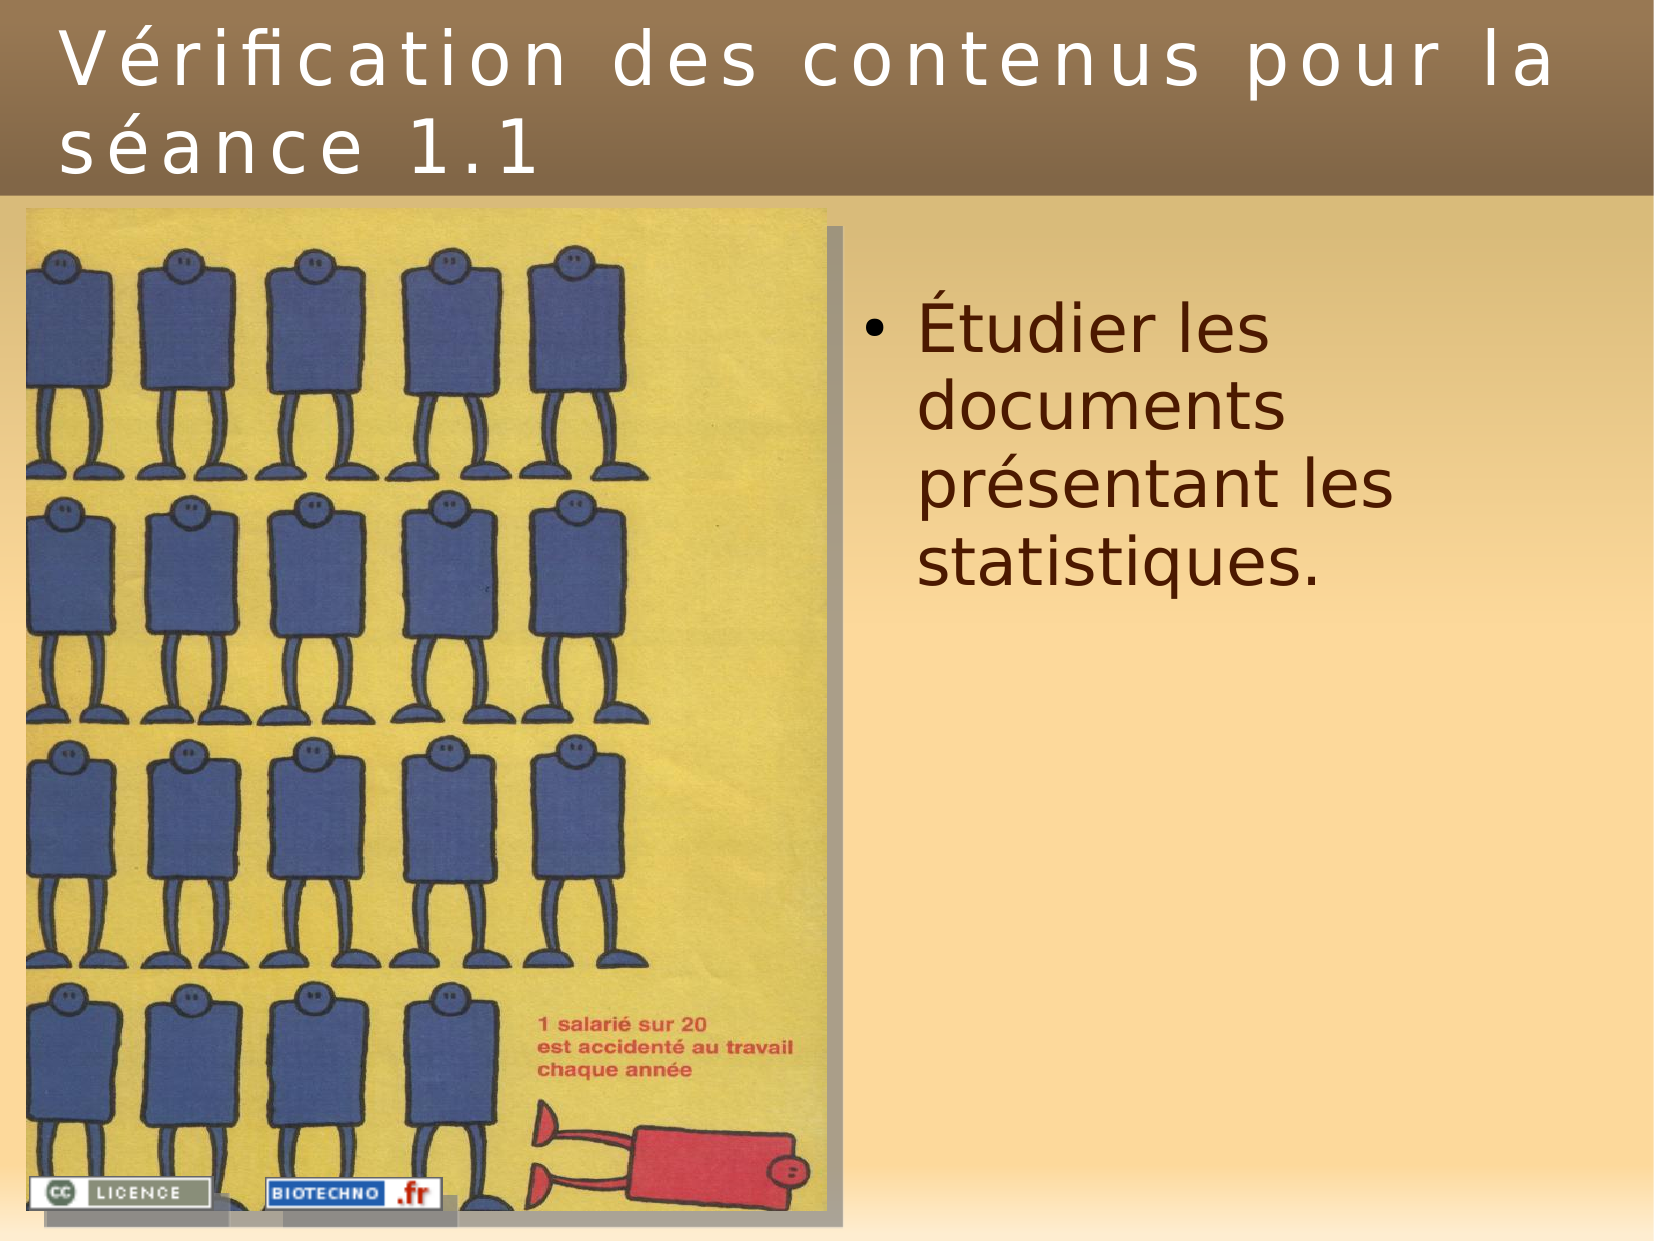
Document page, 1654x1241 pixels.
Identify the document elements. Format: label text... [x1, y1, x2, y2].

list Étudier les documents présentant les statistiques. [845, 290, 1572, 1109]
picture [0, 0, 1654, 1241]
title Vérification des contenus pour la séance 1.1 [59, 16, 1595, 191]
